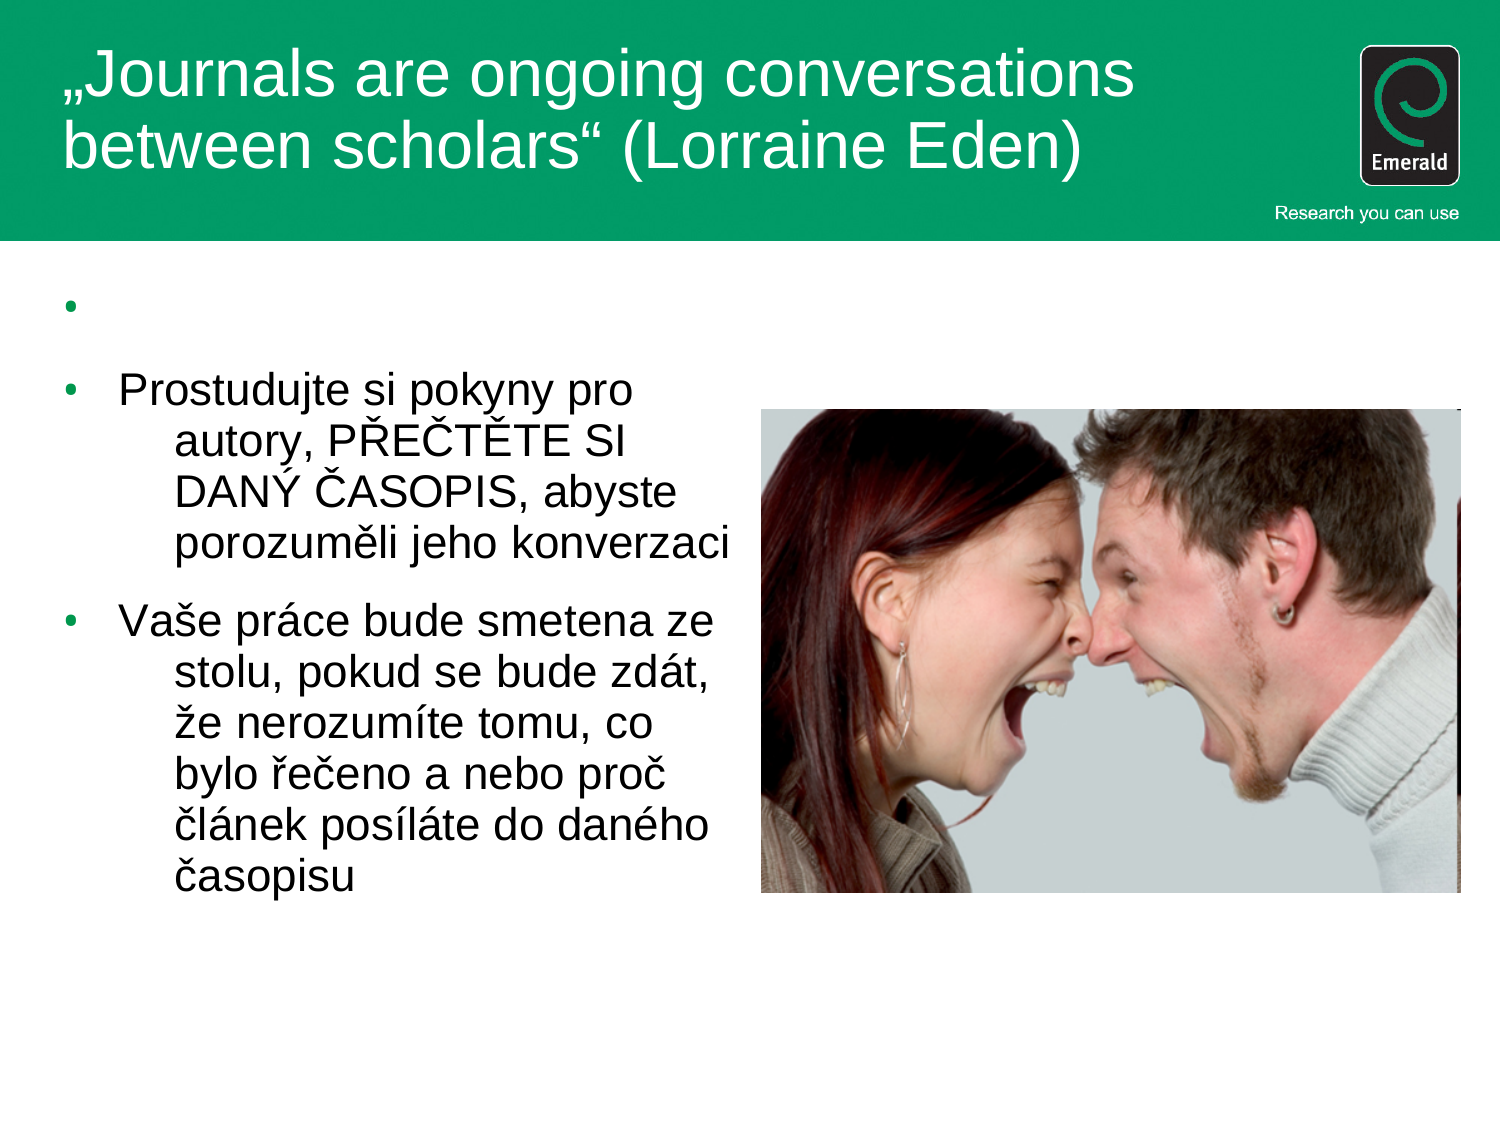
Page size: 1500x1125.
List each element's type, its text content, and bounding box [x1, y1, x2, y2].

list Prostudujte si pokyny pro autory, PŘEČTĚTE SI DANÝ ČASOPIS, abyste porozuměli jeho konverzaci Vaše práce bude smetena ze stolu, pokud se bude zdát, že nerozumíte tomu, co bylo řečeno a nebo proč článek posíláte do daného časopisu [62, 275, 738, 951]
title „Journals are ongoing conversations between scholars“ (Lorraine Eden) [62, 38, 1250, 220]
picture [761, 409, 1461, 893]
